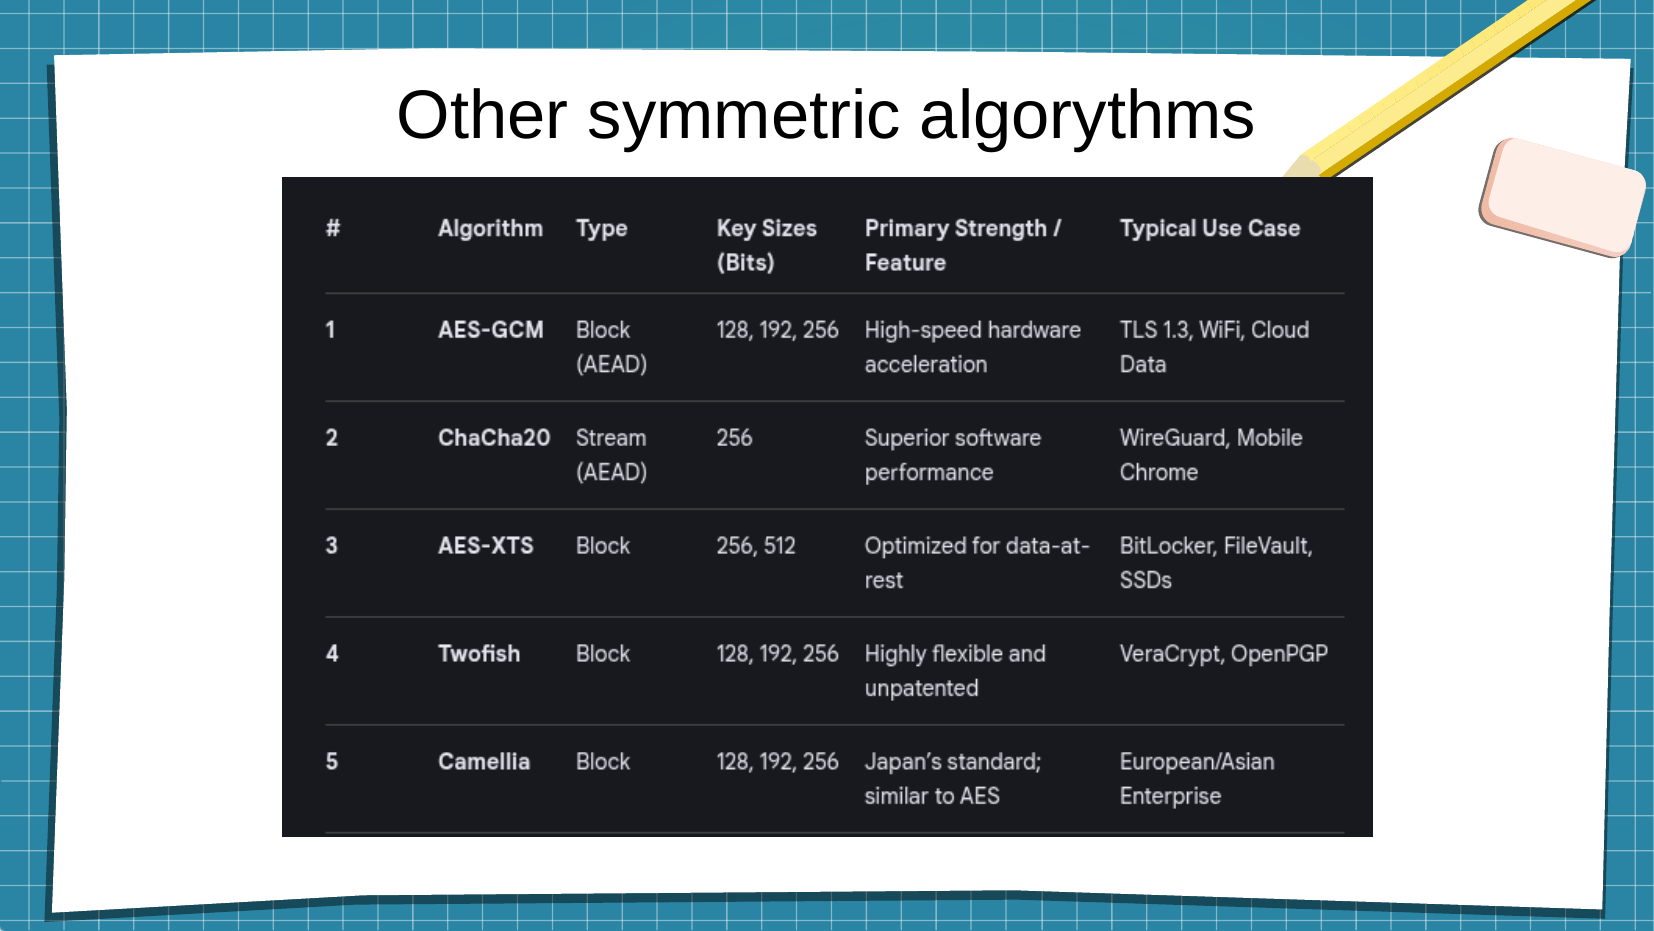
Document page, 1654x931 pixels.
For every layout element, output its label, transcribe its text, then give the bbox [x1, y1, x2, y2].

title Other symmetric algorythms [82, 37, 1571, 193]
picture [282, 177, 1373, 837]
